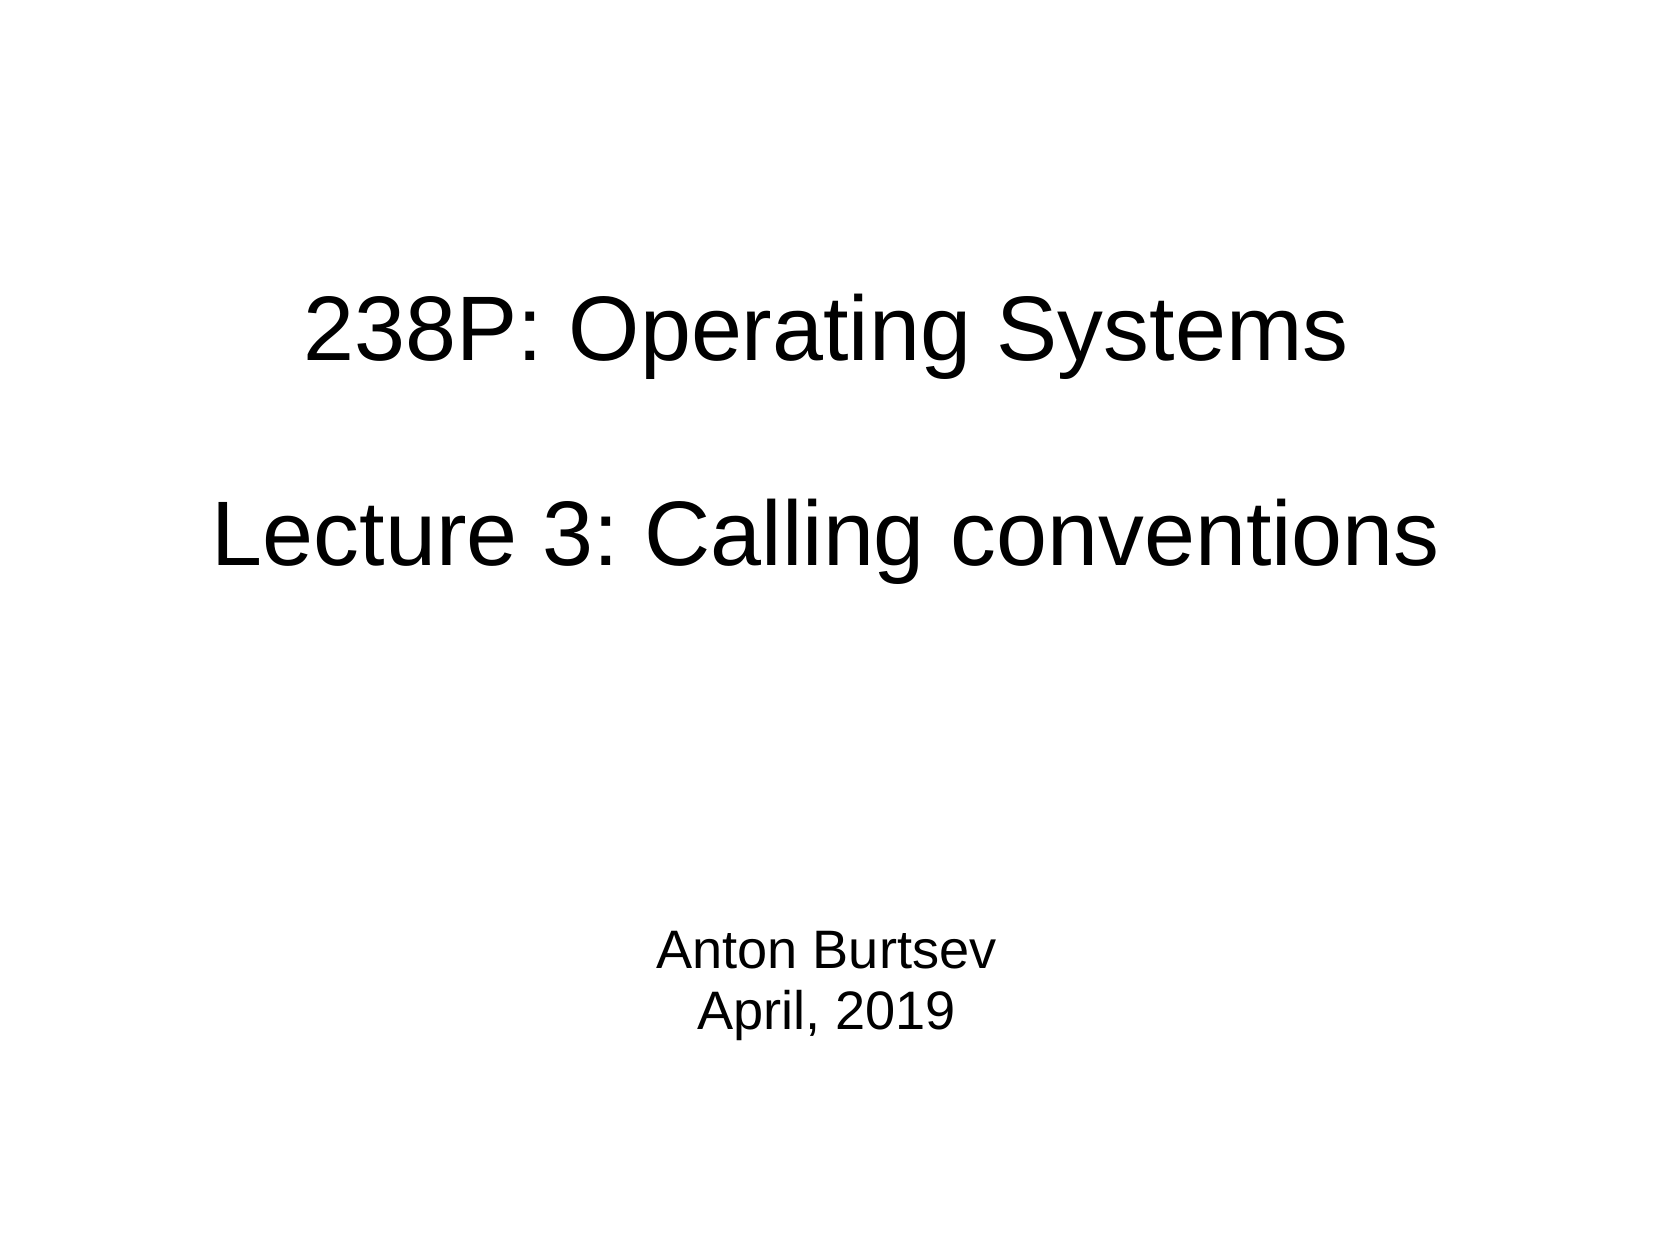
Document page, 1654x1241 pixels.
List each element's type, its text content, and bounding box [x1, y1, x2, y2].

title 238P: Operating Systems Lecture 3: Calling conventions [82, 113, 1571, 637]
subtitle Anton Burtsev April, 2019 [82, 637, 1571, 1109]
